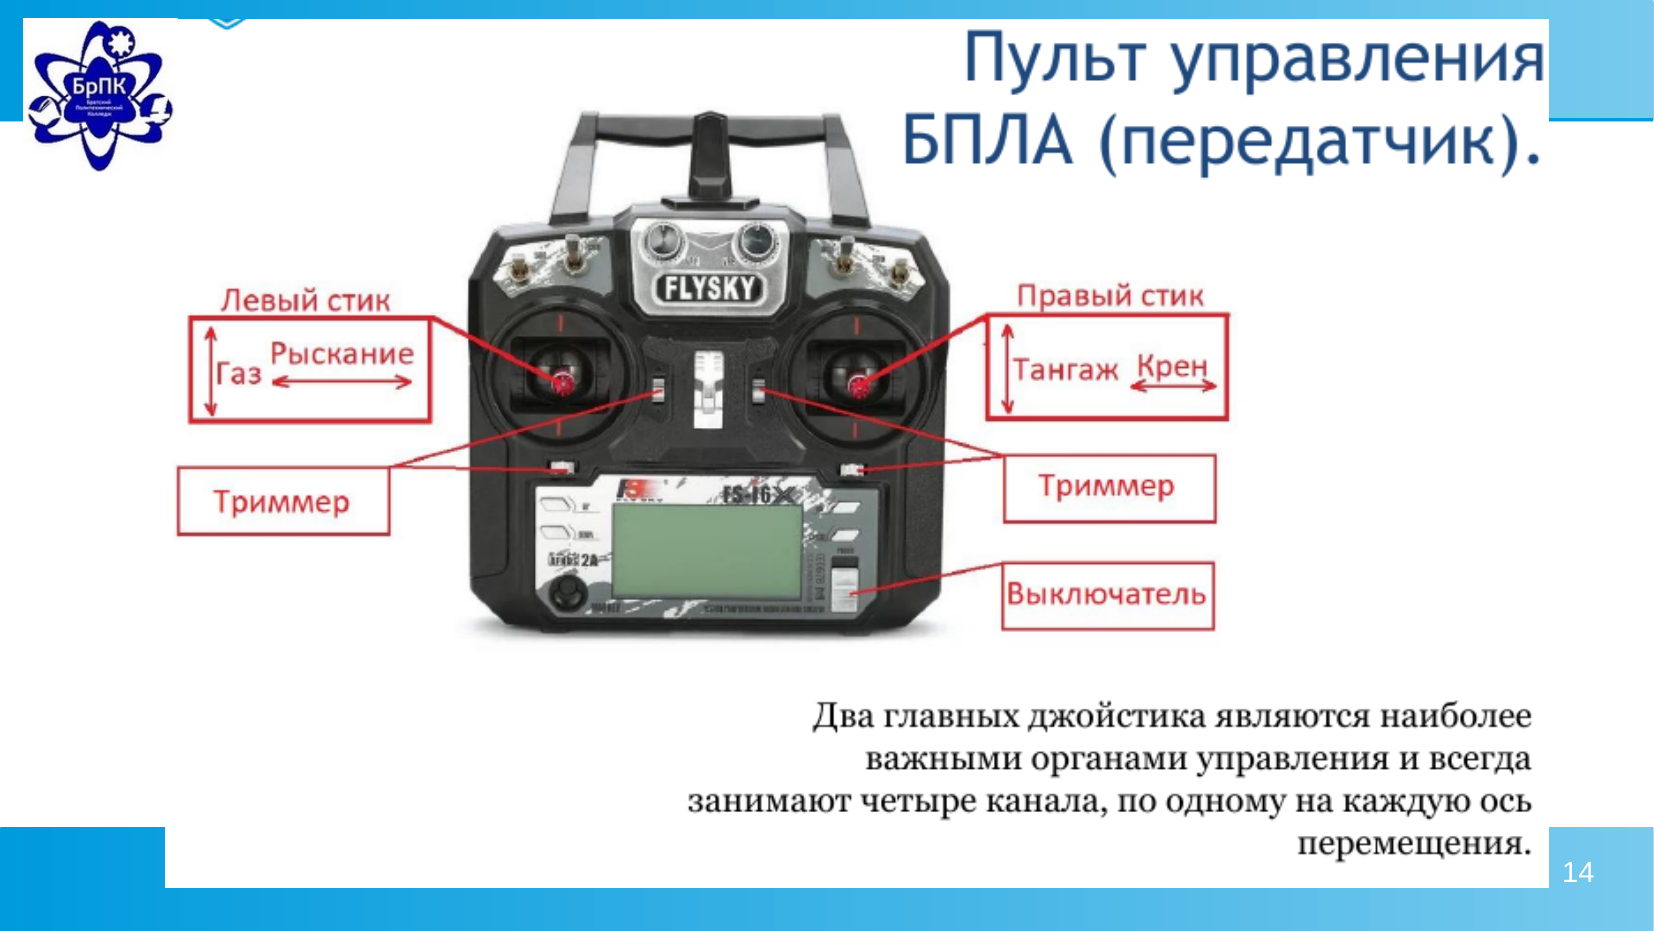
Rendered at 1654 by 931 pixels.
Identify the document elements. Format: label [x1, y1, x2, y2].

picture [23, 19, 1549, 888]
